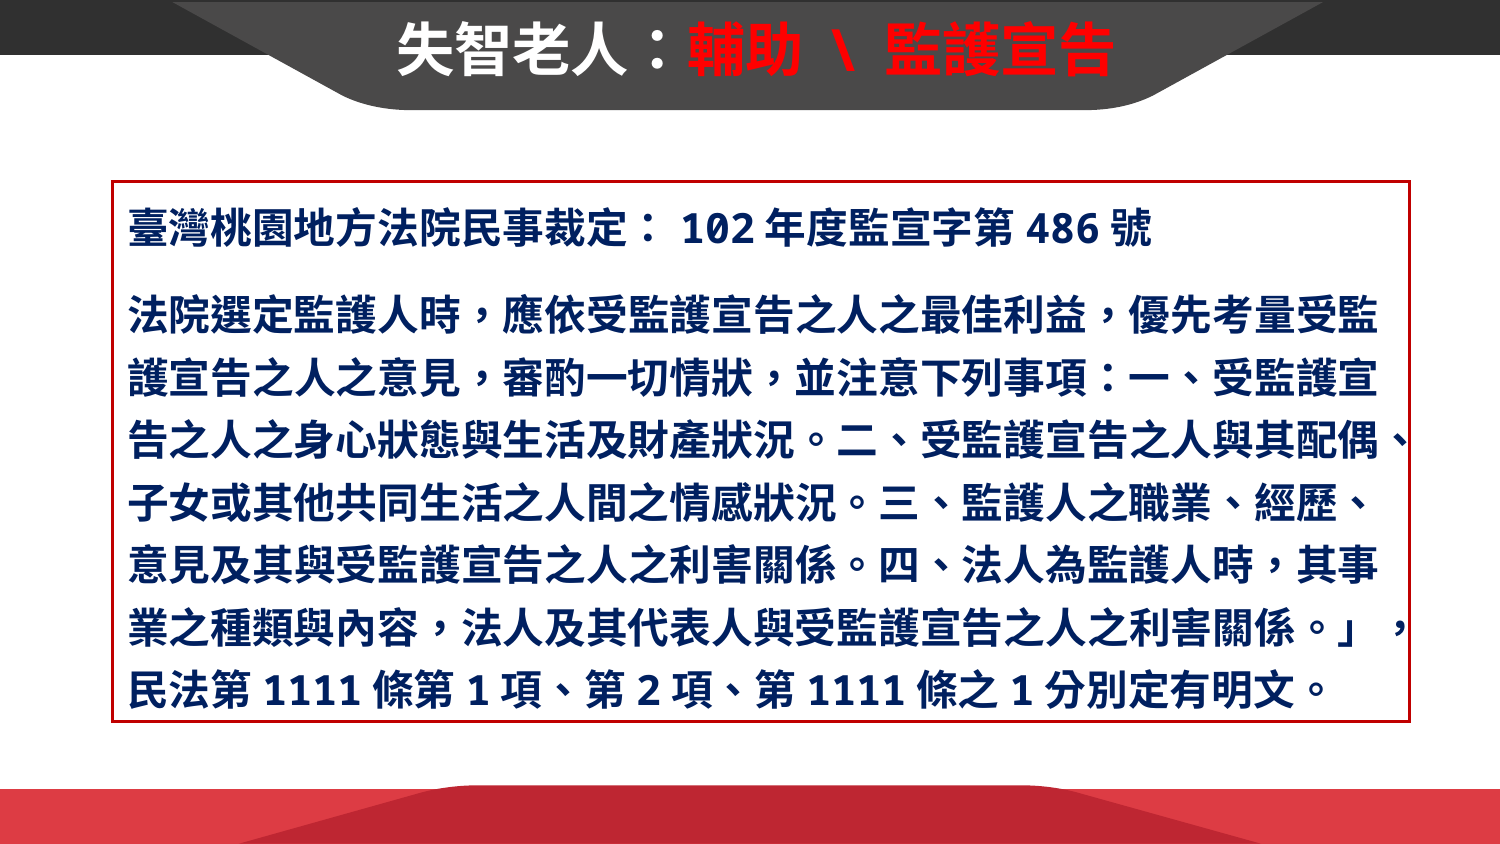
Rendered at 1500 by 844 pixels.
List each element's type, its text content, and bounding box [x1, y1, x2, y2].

text_box 失智老人：輔助 \ 監護宣告 [381, 5, 1251, 92]
text_box [0, 0, 1500, 111]
text_box 臺灣桃園地方法院民事裁定：102年度監宣字第486號 法院選定監護人時，應依受監護宣告之人之最佳利益，優先考量受監護宣告之人之意見，審酌一切情狀，並注意下列事項：一、受監護宣告之人之身心狀態與生活及財產狀況。二、受監護宣告之人與其配偶、子女或其他共同生活之人間之情感狀況。三、監護人之職業、經歷、意見及其與受監護宣告之人之利害關係。四、法人為監護人時，其事業之種類與內容，法人及其代表人與受監護宣告之人之利害關係。」，民法第1111條第1項、第2項、第1111條之1分別定有明文。 [112, 182, 1409, 722]
text_box [0, 785, 1500, 844]
